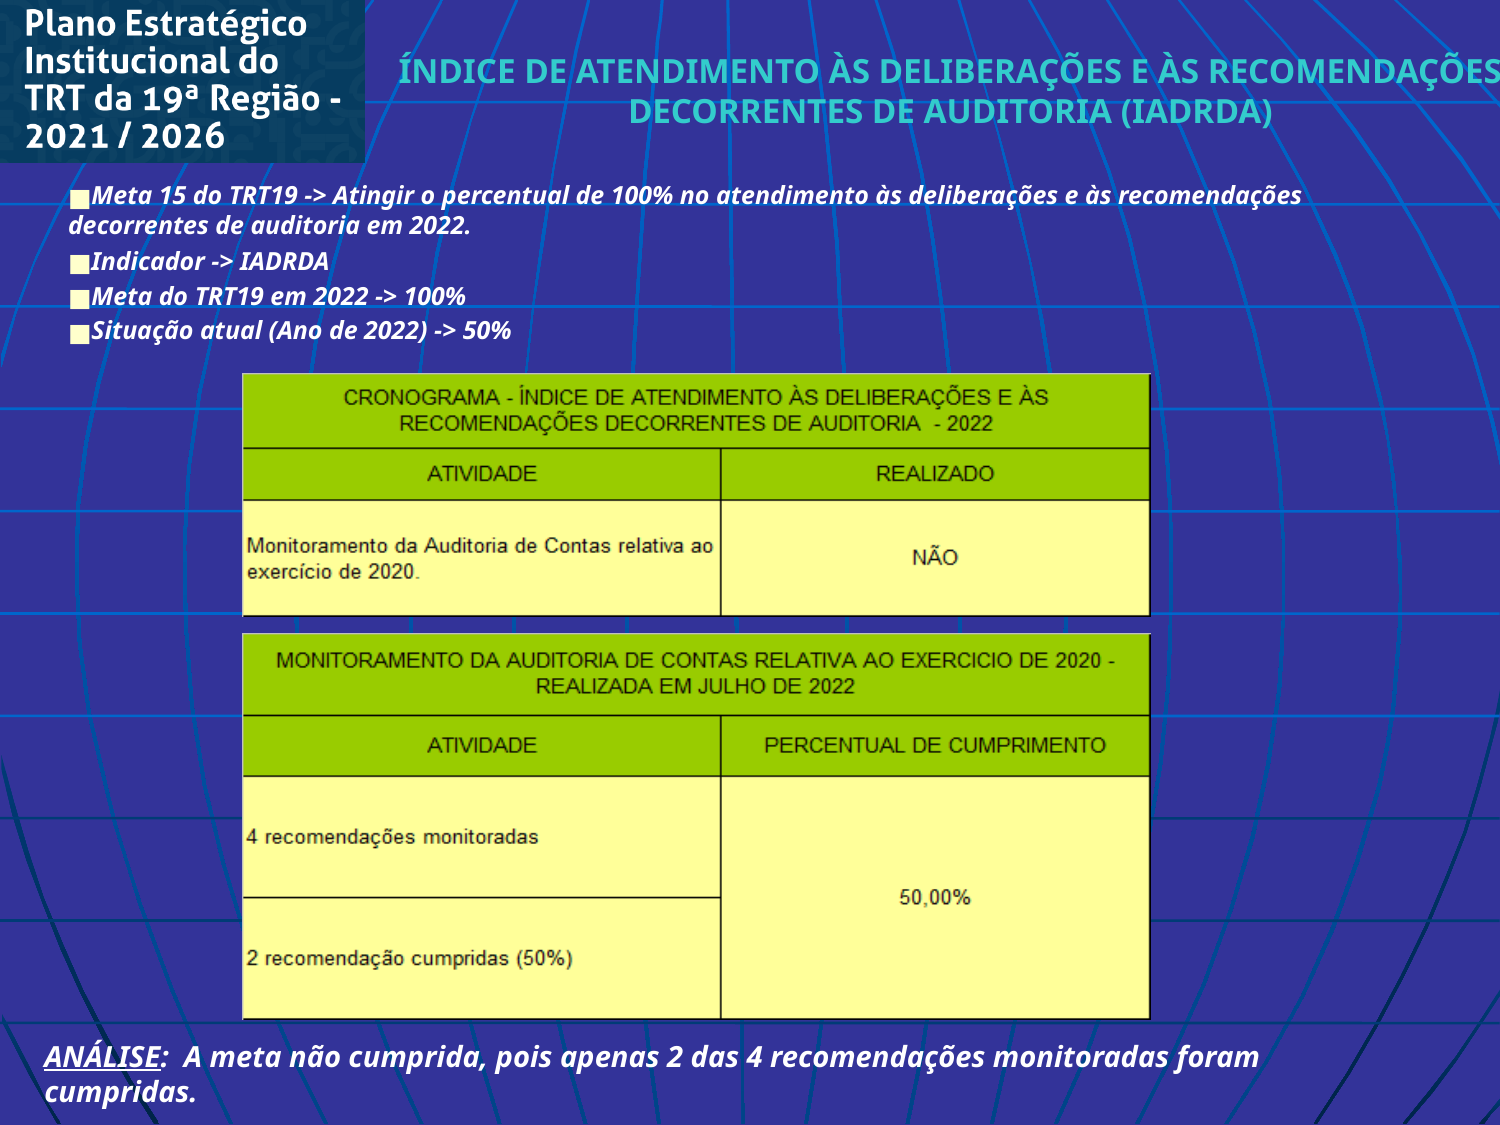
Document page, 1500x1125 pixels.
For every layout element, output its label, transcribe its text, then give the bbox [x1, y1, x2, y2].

text_box ANÁLISE: A meta não cumprida, pois apenas 2 das 4 recomendações monitoradas foram cumpridas. [29, 1030, 1436, 1125]
picture [242, 633, 1151, 1020]
picture [242, 373, 1151, 617]
text_box ÍNDICE DE ATENDIMENTO ÀS DELIBERAÇÕES E ÀS RECOMENDAÇÕES DECORRENTES DE AUDITORIA (IADRDA) [365, 42, 1500, 138]
text_box Meta 15 do TRT19 -> Atingir o percentual de 100% no atendimento às deliberações e às recomendações decorrentes de auditoria em 2022. Indicador -> IADRDA Meta do TRT19 em 2022 -> 100% Situação atual (Ano de 2022) -> 50% [53, 172, 1459, 374]
picture [0, 0, 365, 163]
